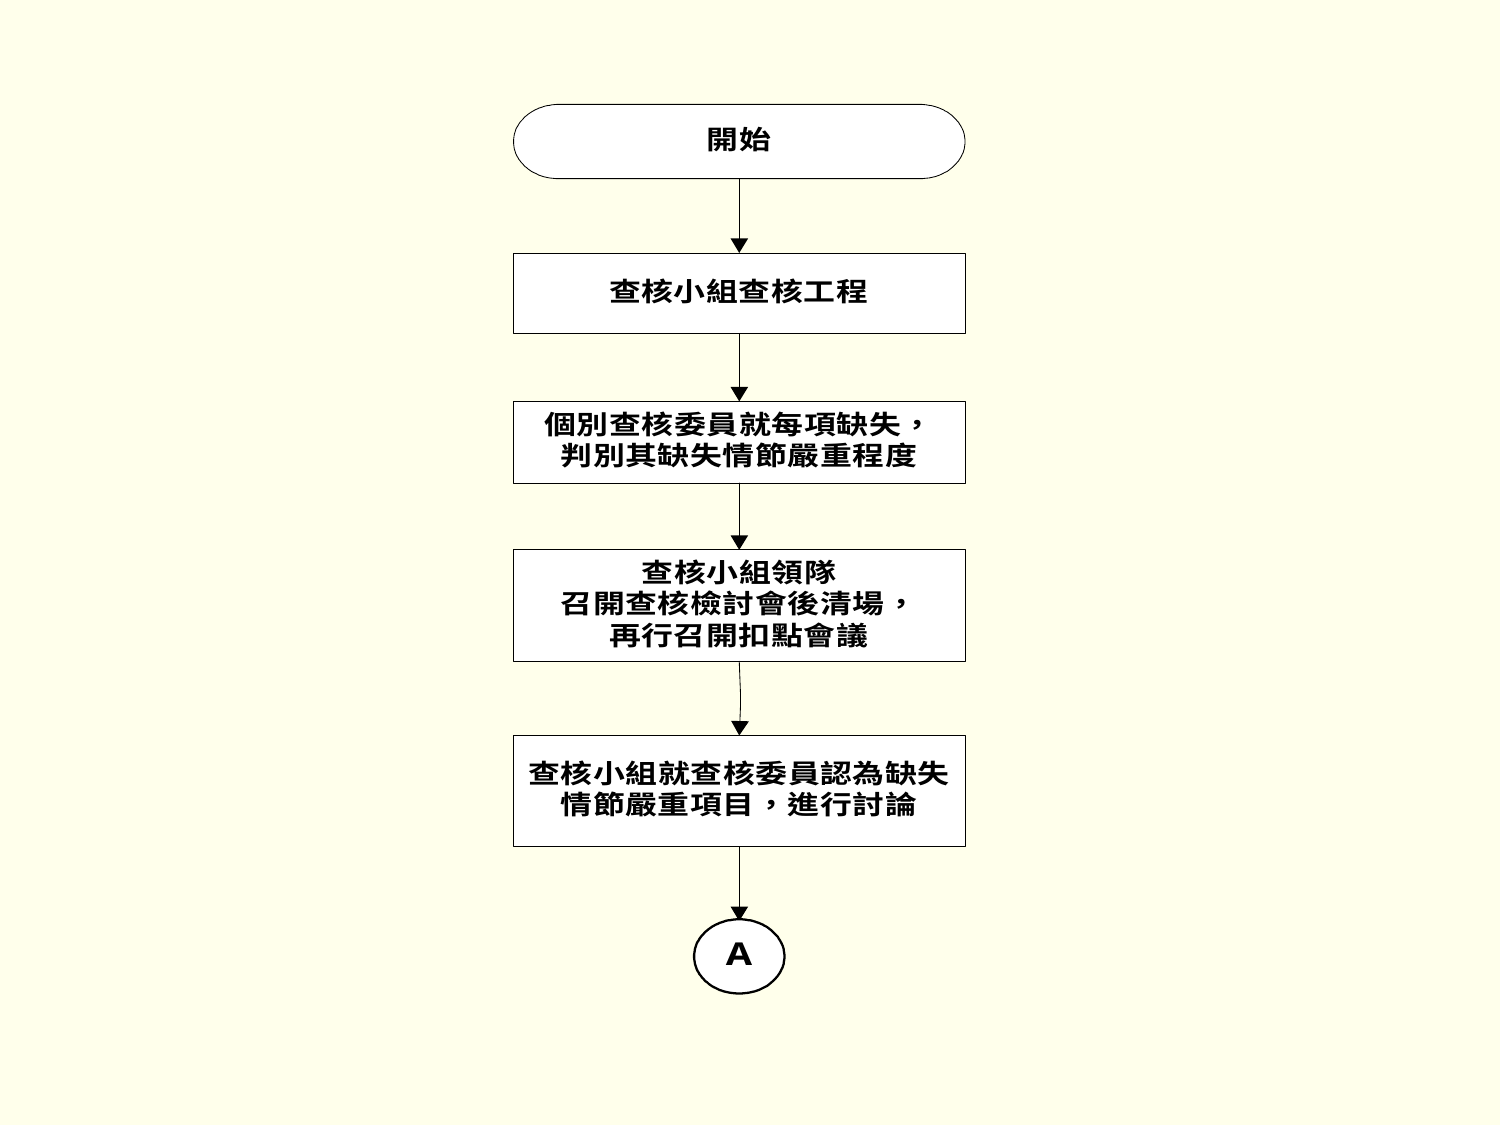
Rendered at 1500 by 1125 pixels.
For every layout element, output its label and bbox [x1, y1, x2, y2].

chart [0, 0, 1500, 1125]
